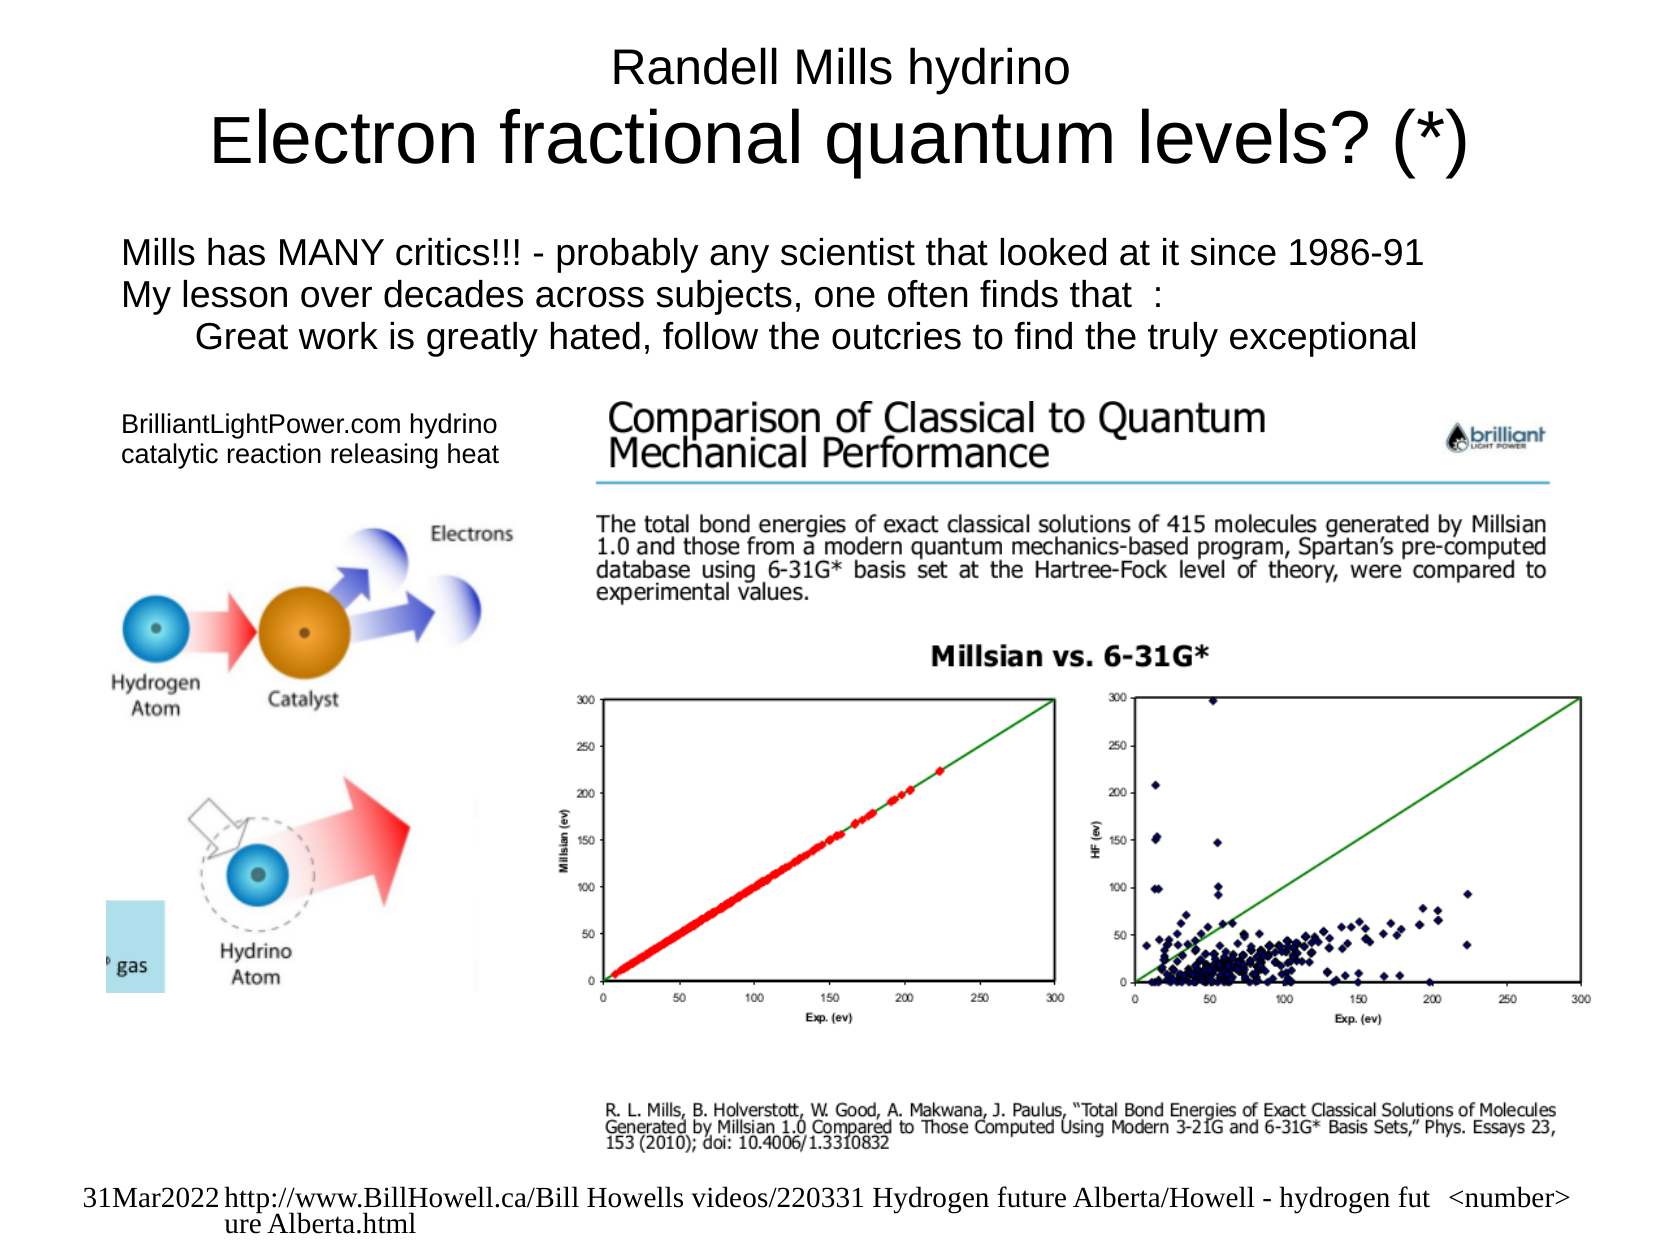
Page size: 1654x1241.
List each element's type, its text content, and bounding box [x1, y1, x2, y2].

title Randell Mills hydrino Electron fractional quantum levels? (*) [79, 18, 1568, 201]
picture [543, 401, 1595, 1162]
text_box Mills has MANY critics!!! - probably any scientist that looked at it since 1986-91 My lesson over decades across subjects, one often finds that : Great work is greatly hated, follow the outcries to find the truly exceptional [106, 224, 1536, 366]
text_box BrilliantLightPower.com hydrino catalytic reaction releasing heat [106, 401, 556, 477]
picture [106, 507, 519, 993]
